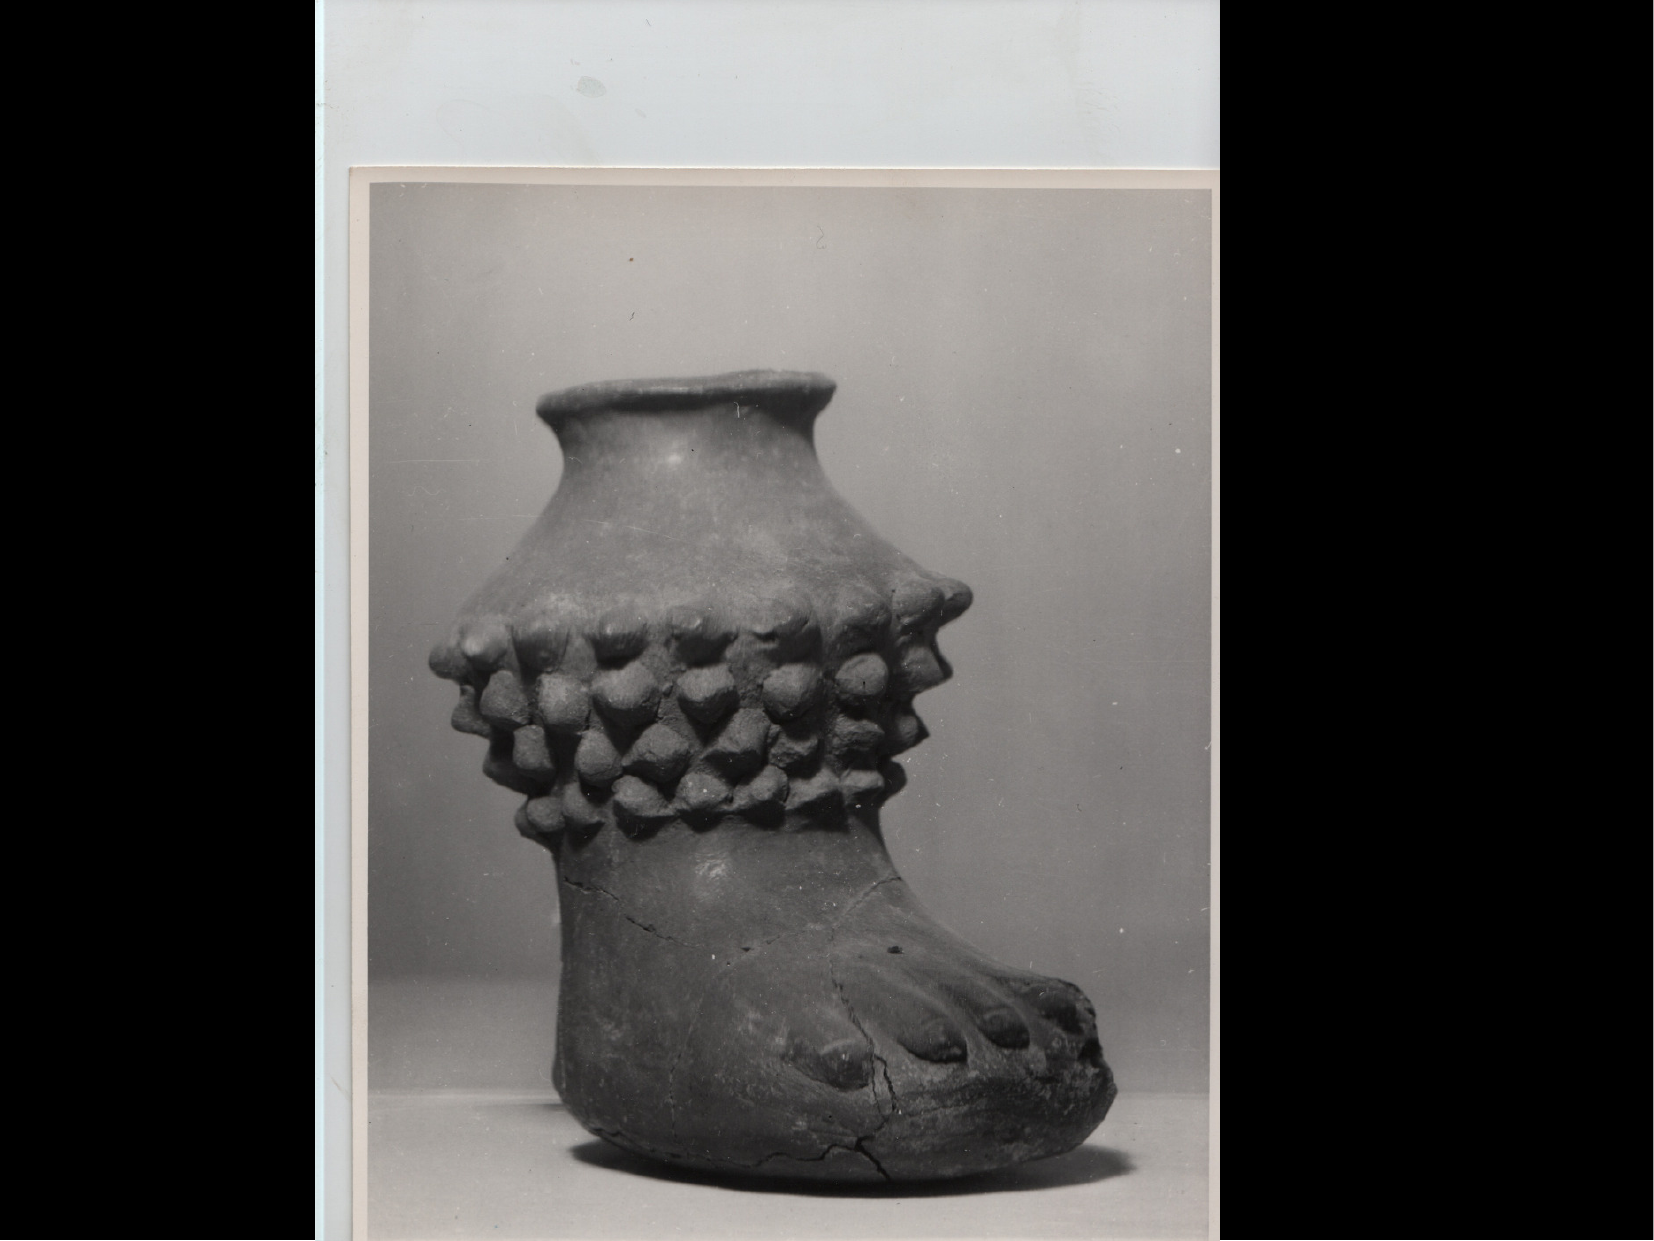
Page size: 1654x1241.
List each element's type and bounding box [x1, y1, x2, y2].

picture [315, 0, 1220, 1241]
